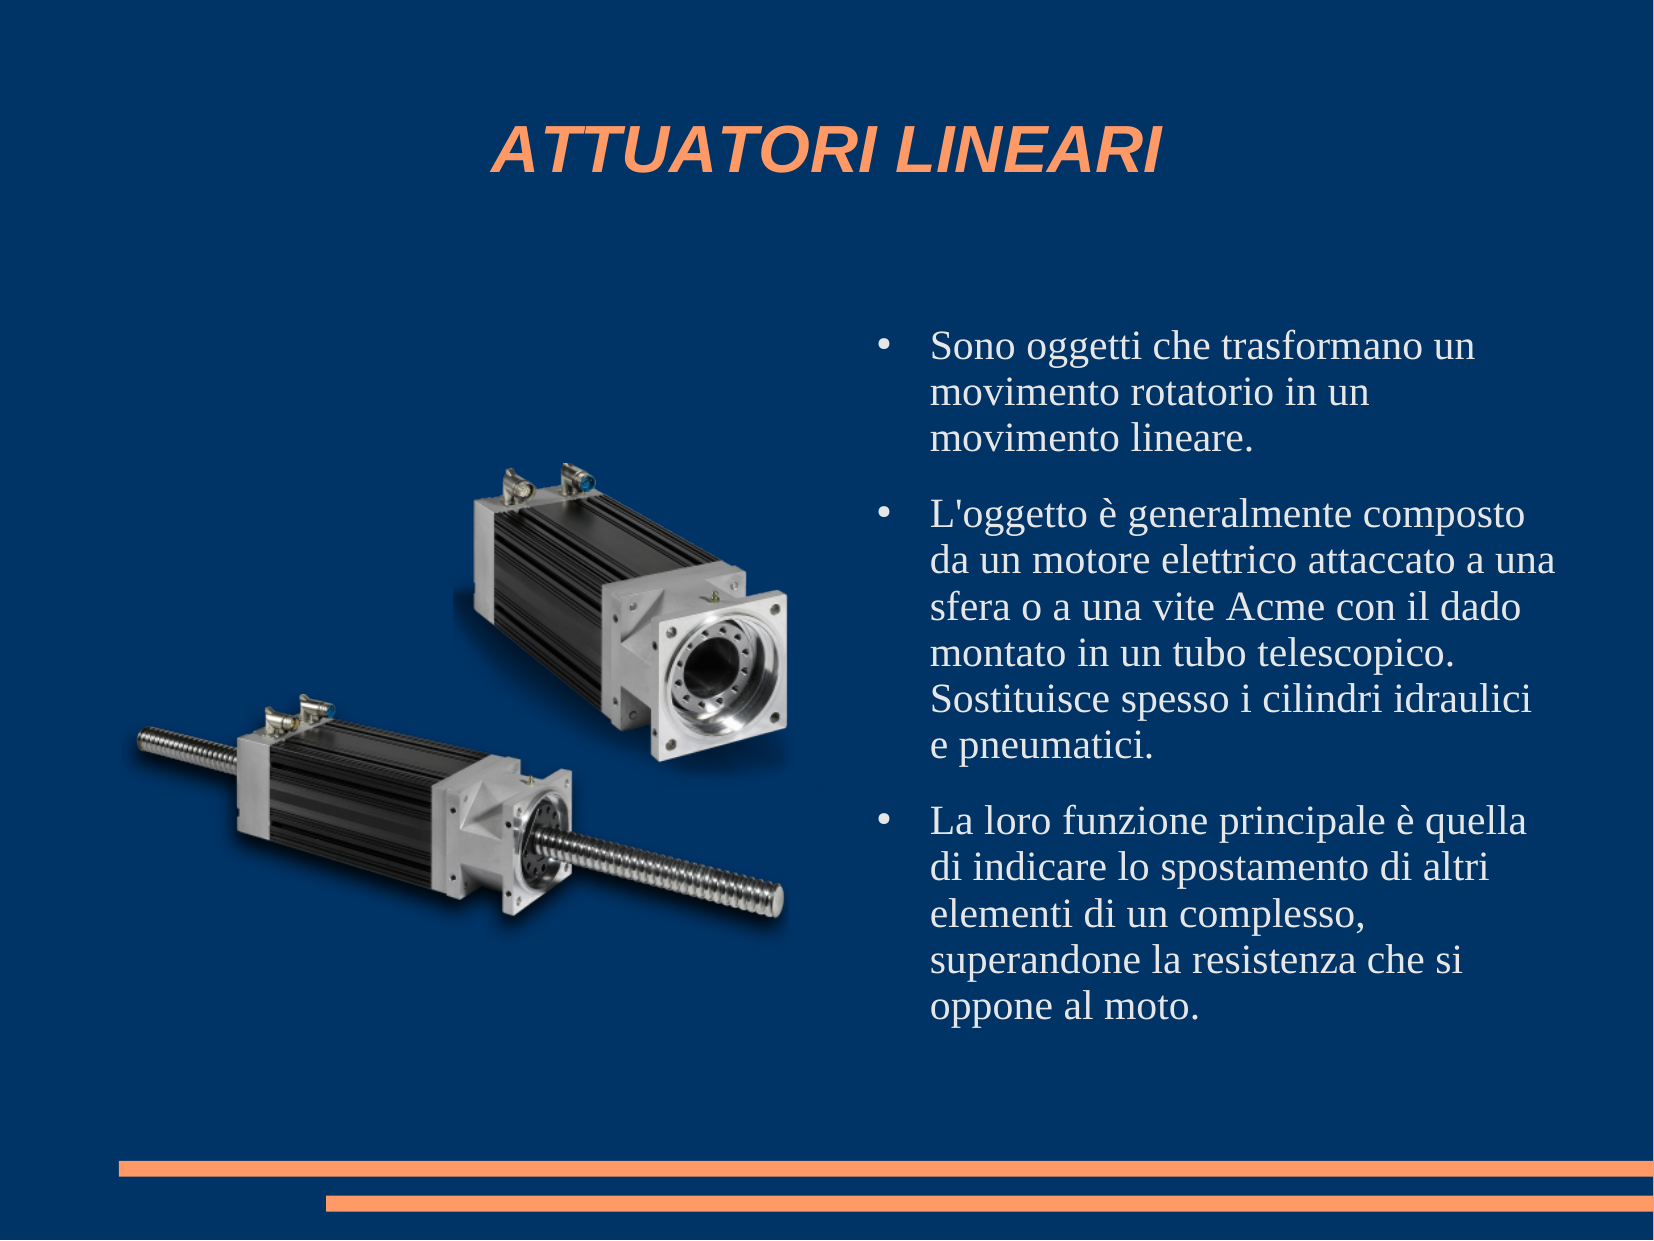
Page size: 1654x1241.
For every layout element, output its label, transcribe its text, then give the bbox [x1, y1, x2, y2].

title ATTUATORI LINEARI [121, 46, 1534, 254]
list Sono oggetti che trasformano un movimento rotatorio in un movimento lineare. L'oggetto è generalmente composto da un motore elettrico attaccato a una sfera o a una vite Acme con il dado montato in un tubo telescopico. Sostituisce spesso i cilindri idraulici e pneumatici. La loro funzione principale è quella di indicare lo spostamento di altri elementi di un complesso, superandone la resistenza che si oppone al moto. [858, 322, 1562, 1132]
picture [121, 463, 824, 991]
